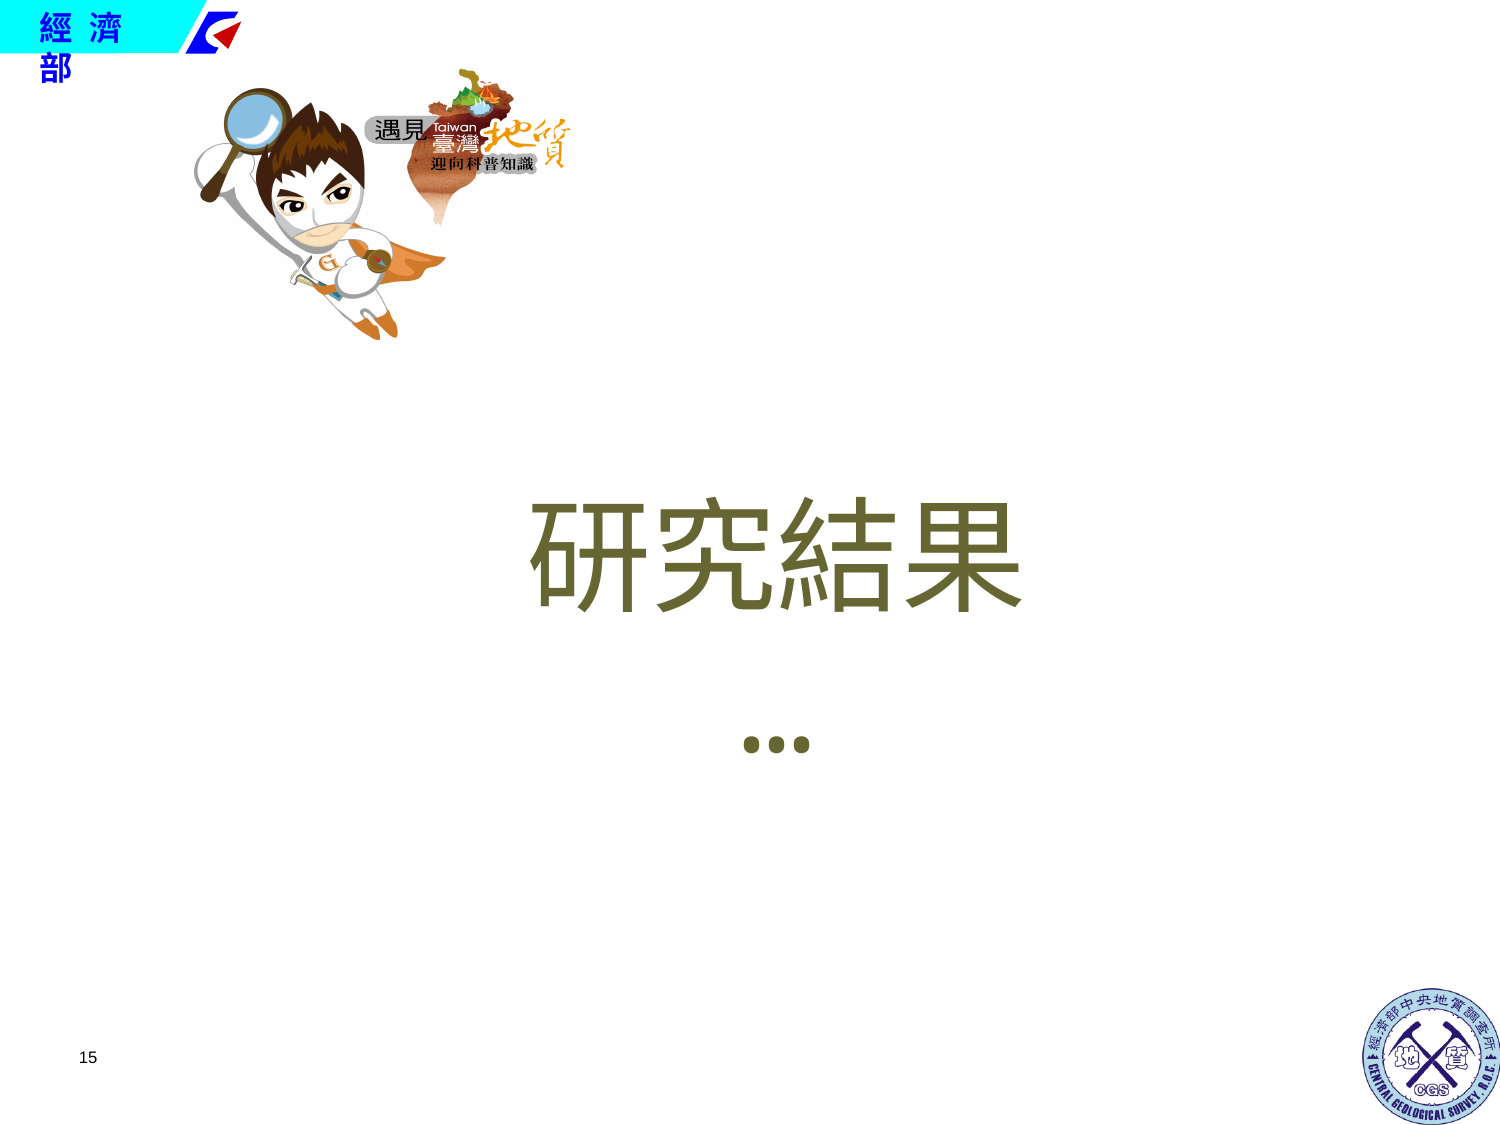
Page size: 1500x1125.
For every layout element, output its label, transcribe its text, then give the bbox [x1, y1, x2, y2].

picture [194, 66, 585, 340]
picture [1362, 988, 1500, 1125]
title 研究結果 … [53, 361, 1465, 894]
